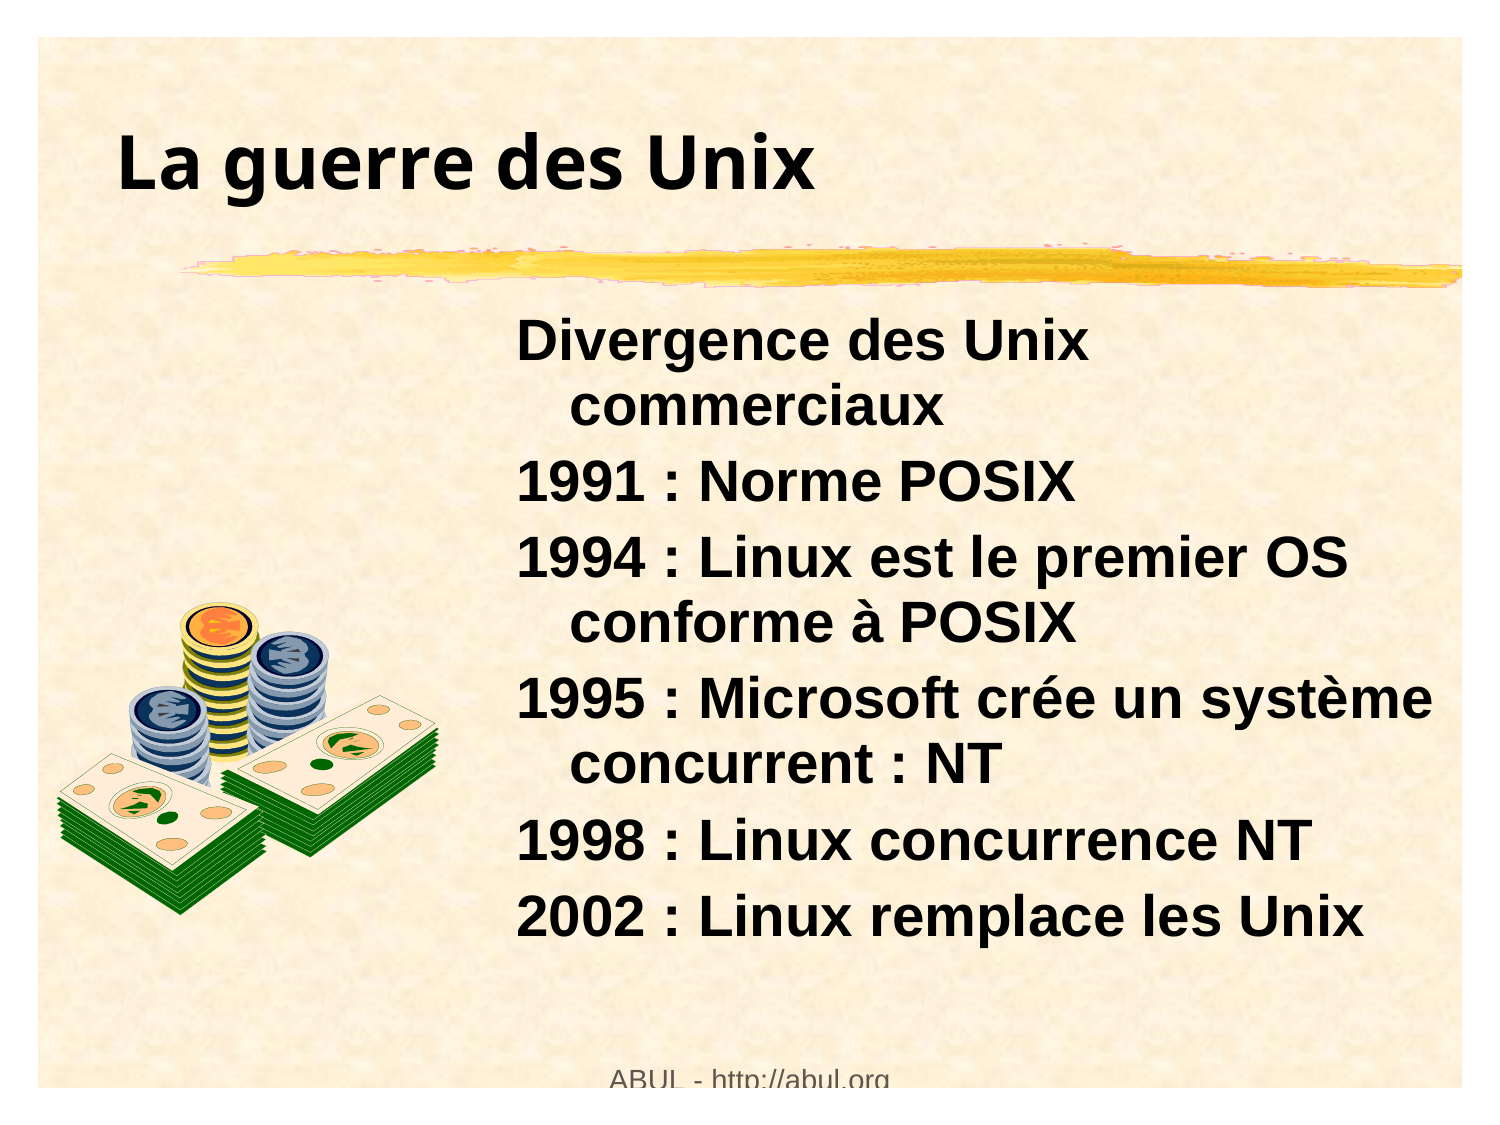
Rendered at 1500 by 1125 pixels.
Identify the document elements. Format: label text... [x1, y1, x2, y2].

picture [716, 1076, 723, 1088]
picture [612, 1084, 624, 1088]
list Divergence des Unix commerciaux 1991 : Norme POSIX 1994 : Linux est le premier OS conforme à POSIX 1995 : Microsoft crée un système concurrent : NT 1998 : Linux concurrence NT 2002 : Linux remplace les Unix [483, 299, 1463, 1049]
picture [806, 1076, 813, 1088]
picture [732, 1076, 737, 1088]
picture [788, 1082, 795, 1088]
title La guerre des Unix [101, 72, 1312, 248]
picture [614, 1073, 621, 1082]
picture [748, 1076, 755, 1088]
picture [852, 1076, 860, 1088]
picture [633, 1072, 642, 1078]
picture [878, 1076, 886, 1088]
picture [37, 37, 1463, 1088]
picture [633, 1081, 643, 1088]
